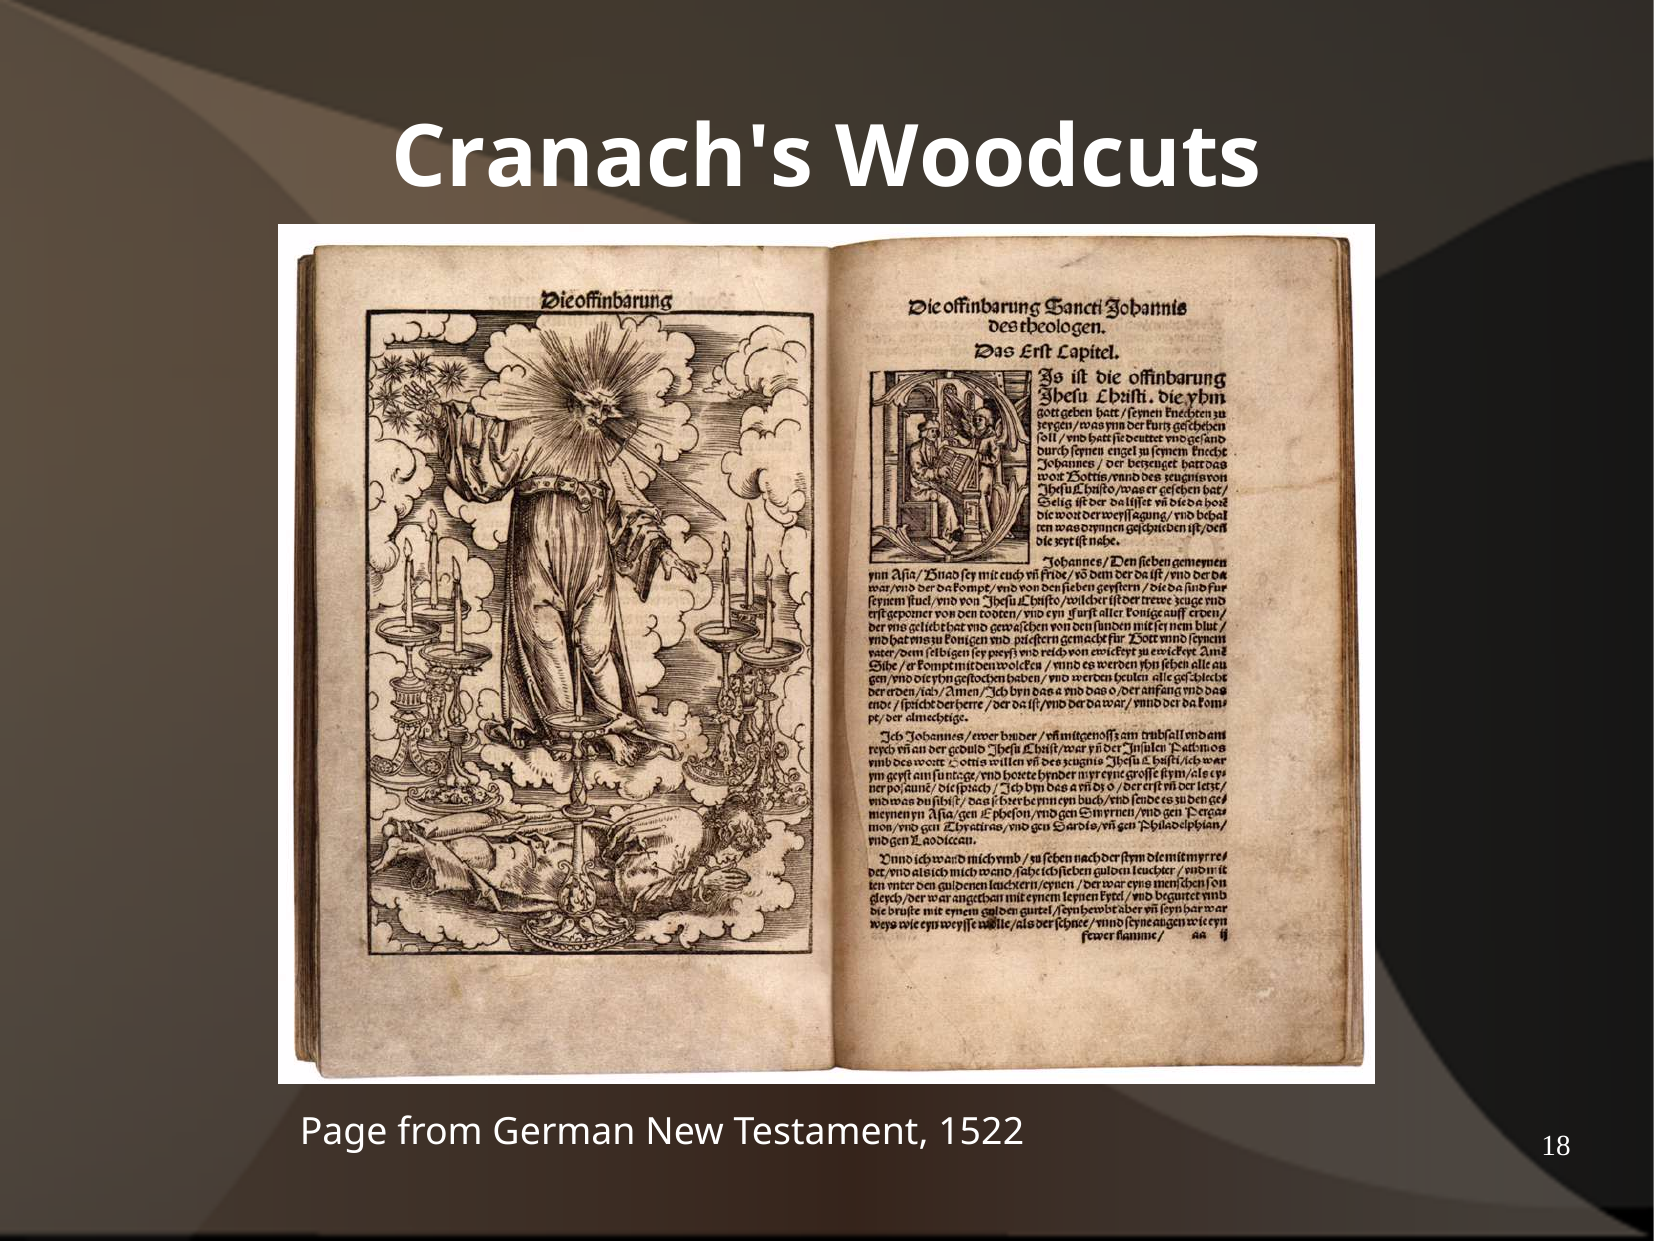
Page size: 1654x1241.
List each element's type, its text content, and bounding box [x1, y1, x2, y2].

picture [0, 0, 1654, 1241]
text_box Page from German New Testament, 1522 [285, 1096, 908, 1156]
title Cranach's Woodcuts [82, 49, 1571, 257]
